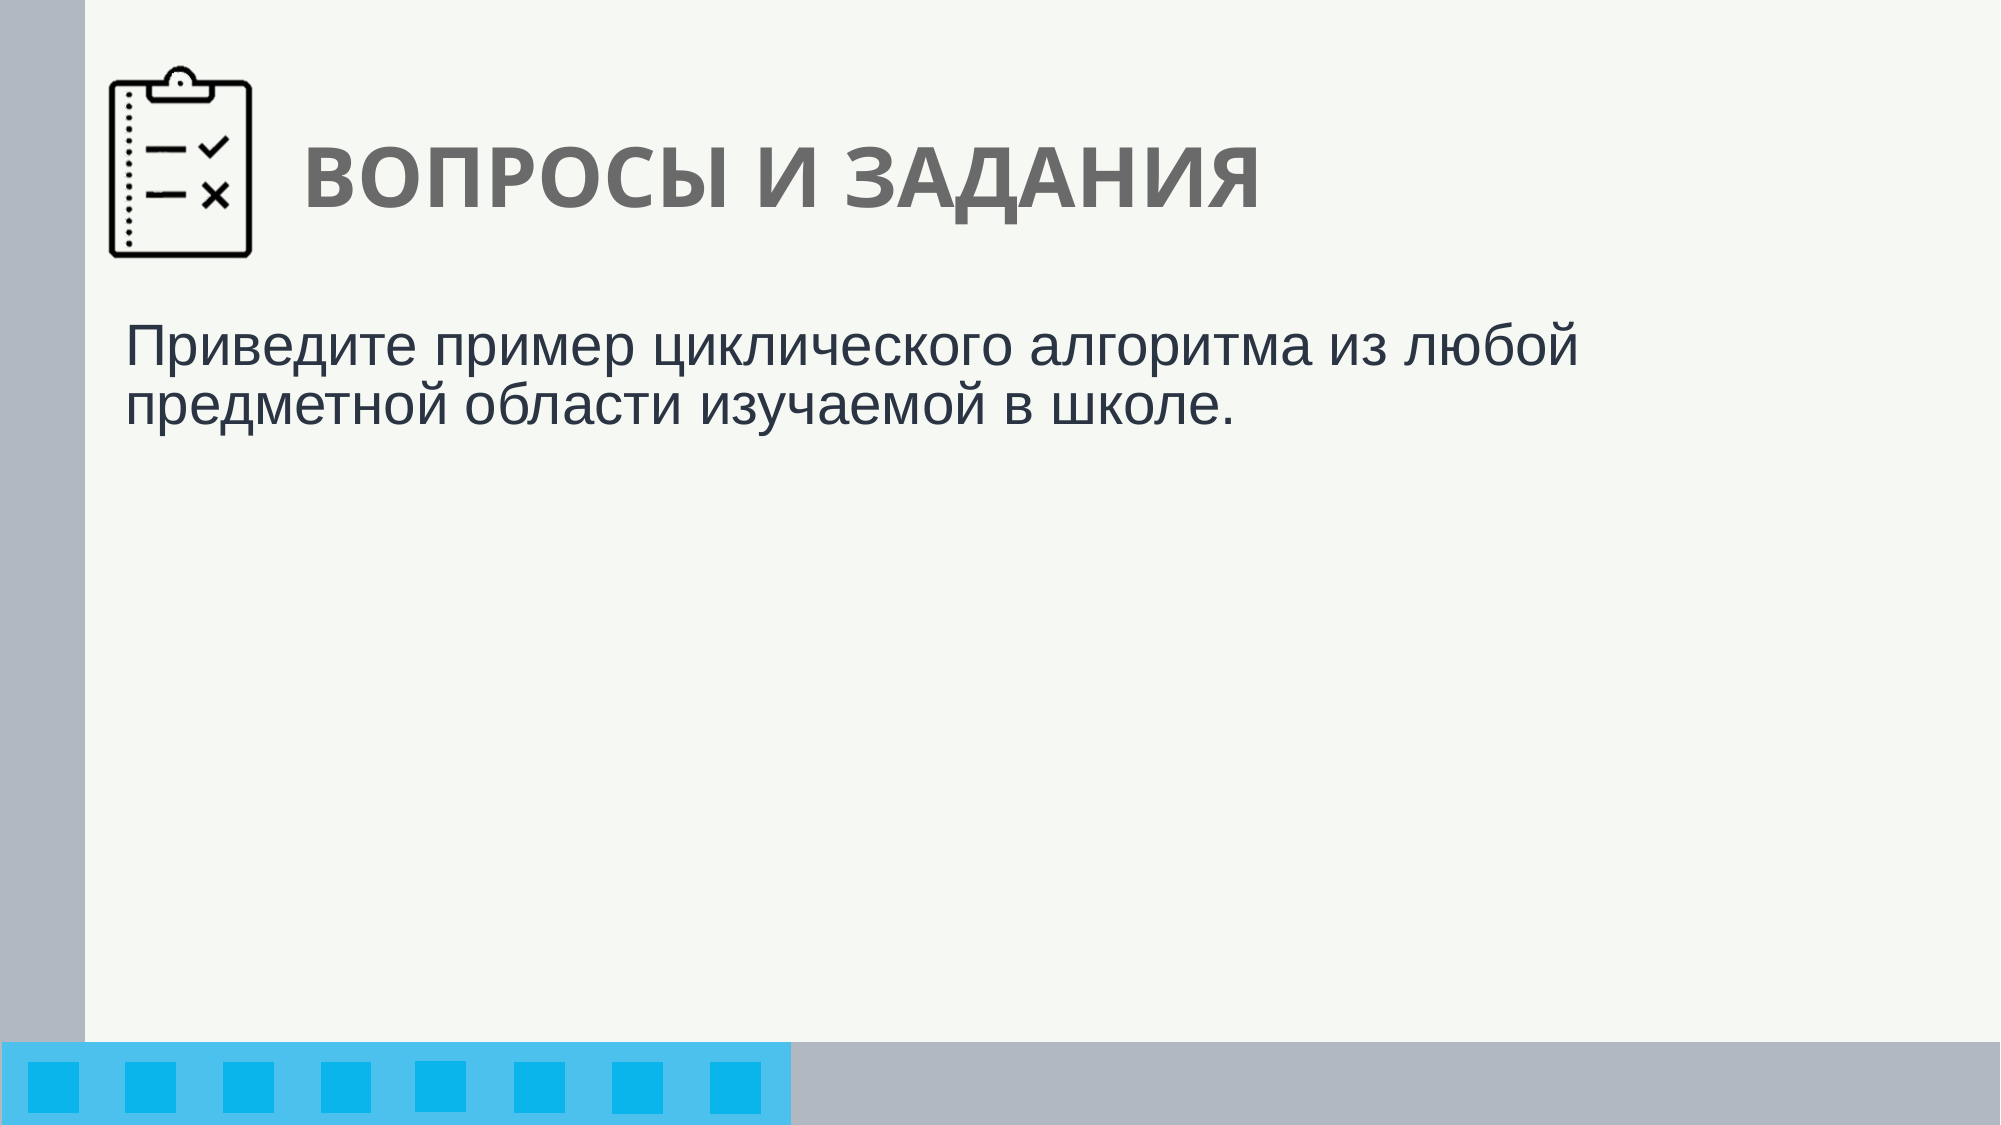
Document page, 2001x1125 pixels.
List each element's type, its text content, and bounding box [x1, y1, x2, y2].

list Приведите пример циклического алгоритма из любой предметной области изучаемой в школе. [110, 311, 1892, 1058]
title ВОПРОСЫ И ЗАДАНИЯ [285, 67, 1892, 286]
